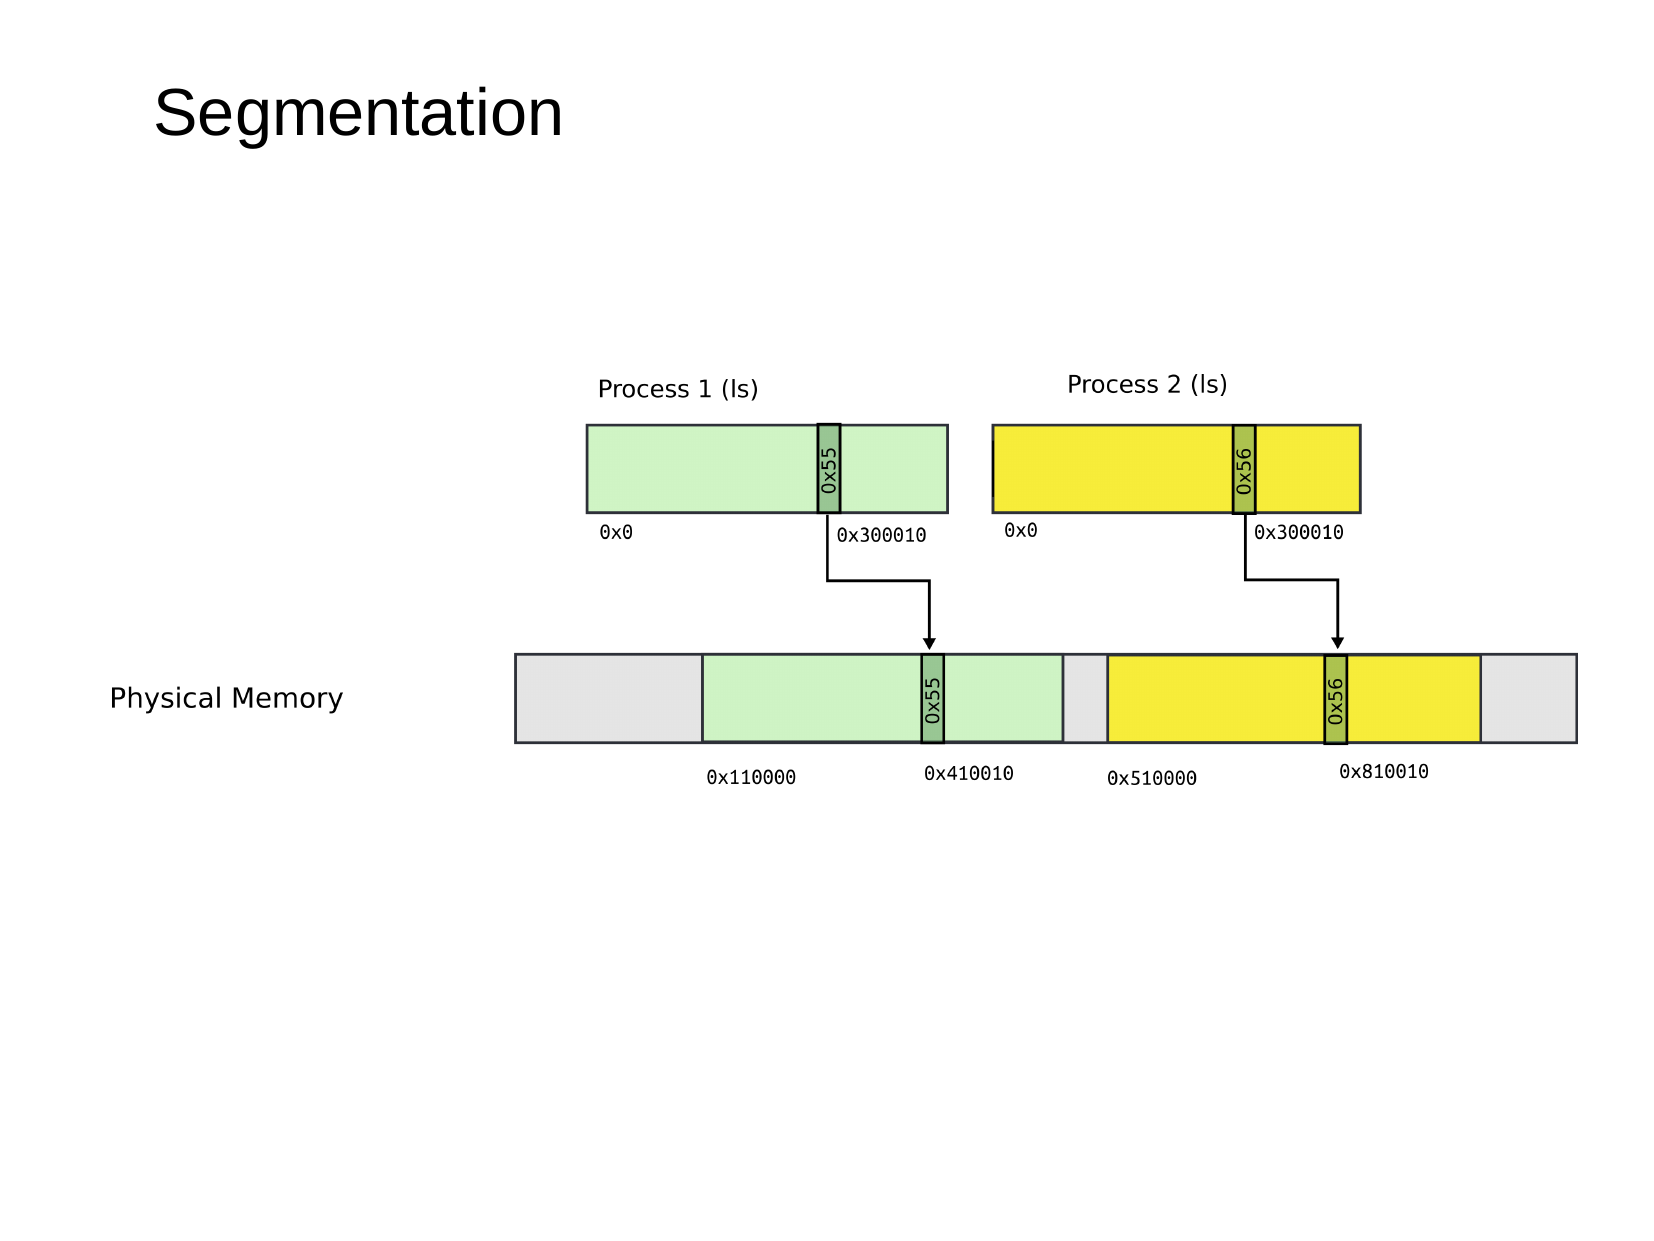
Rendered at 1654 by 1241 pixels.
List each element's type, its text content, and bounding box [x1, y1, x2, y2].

picture [112, 374, 1578, 785]
list Segmentation [82, 75, 1576, 151]
